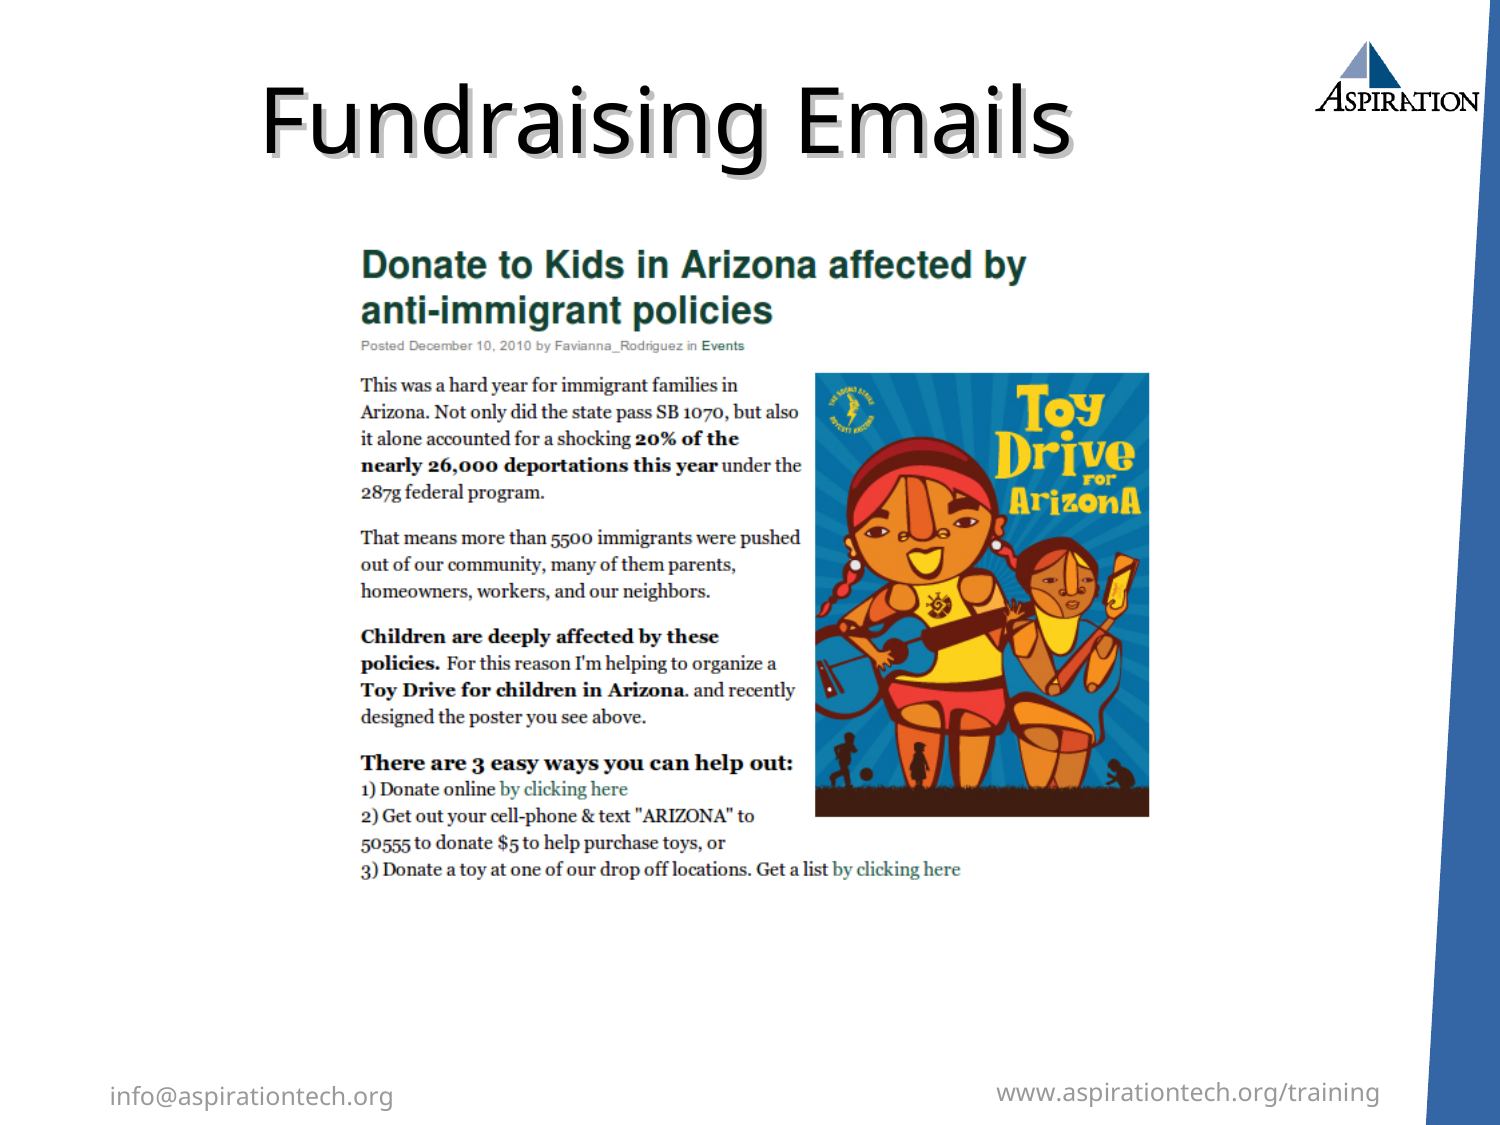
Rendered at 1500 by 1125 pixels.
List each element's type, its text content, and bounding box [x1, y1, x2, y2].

picture [337, 238, 1160, 892]
title Fundraising Emails [49, 19, 1284, 206]
picture [1315, 41, 1480, 120]
